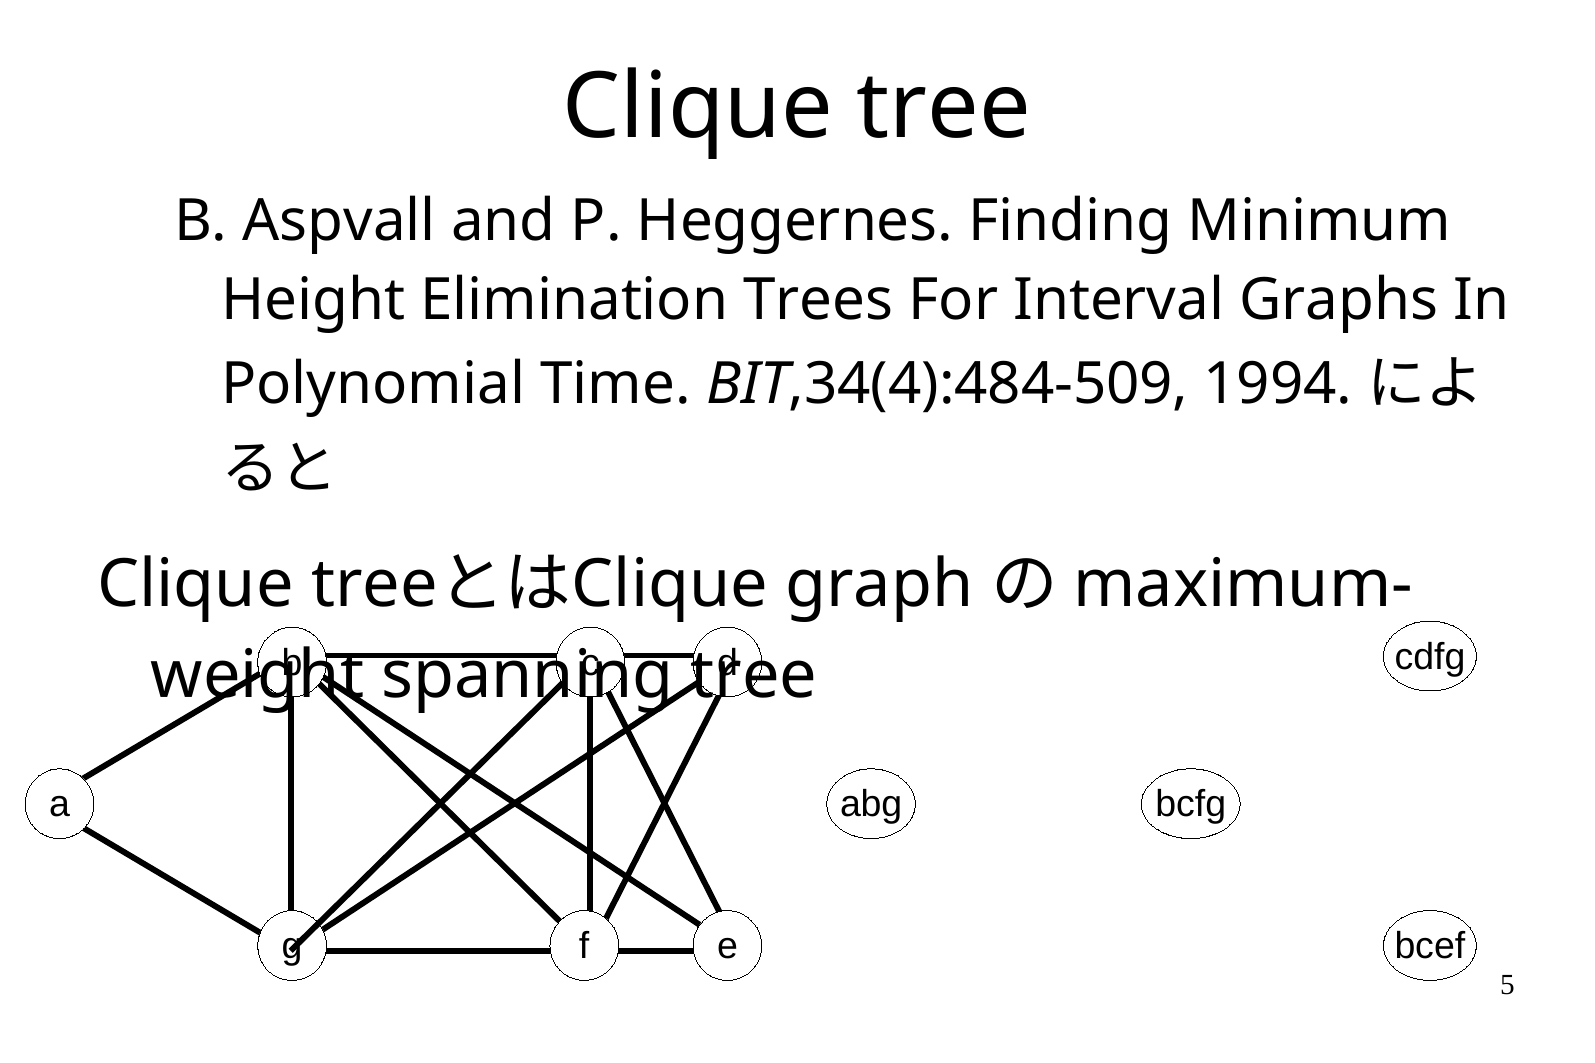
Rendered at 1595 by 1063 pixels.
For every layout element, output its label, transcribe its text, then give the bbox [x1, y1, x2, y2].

text_box g [257, 910, 327, 981]
text_box bcef [1383, 910, 1477, 981]
text_box g [286, 940, 296, 956]
text_box e [693, 910, 762, 981]
text_box a [25, 768, 79, 839]
title Clique tree [79, 12, 1515, 177]
text_box f [549, 910, 619, 981]
list B. Aspvall and P. Heggernes. Finding Minimum Height Elimination Trees For Interval Graphs In Polynomial Time. BIT,34(4):484-509, 1994. によると Clique treeとはClique graph の maximum-weight spanning tree [79, 177, 1515, 880]
